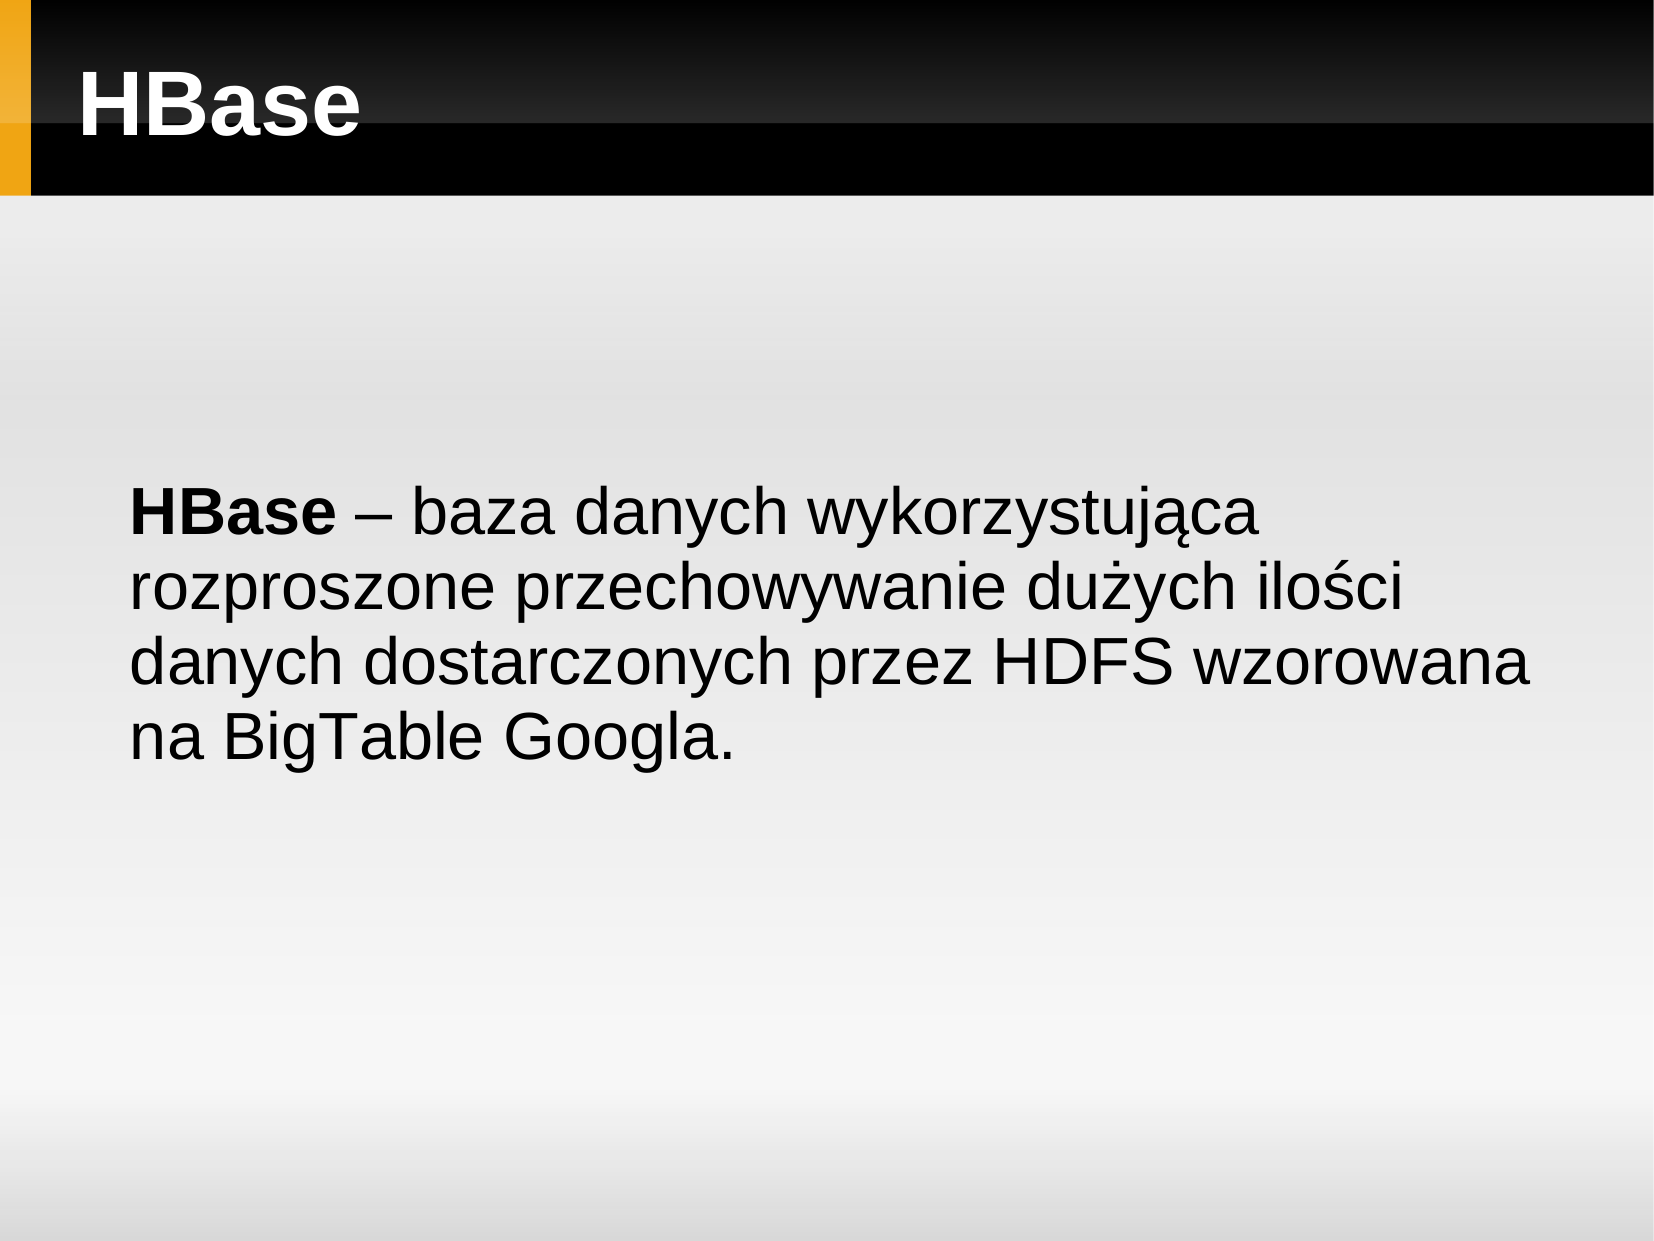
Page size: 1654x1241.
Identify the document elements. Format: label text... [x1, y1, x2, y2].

title HBase [77, 7, 1566, 200]
list HBase – baza danych wykorzystująca rozproszone przechowywanie dużych ilości danych dostarczonych przez HDFS wzorowana na BigTable Googla. [59, 265, 1548, 1070]
picture [0, 0, 1654, 1241]
title [76, 1, 1565, 207]
